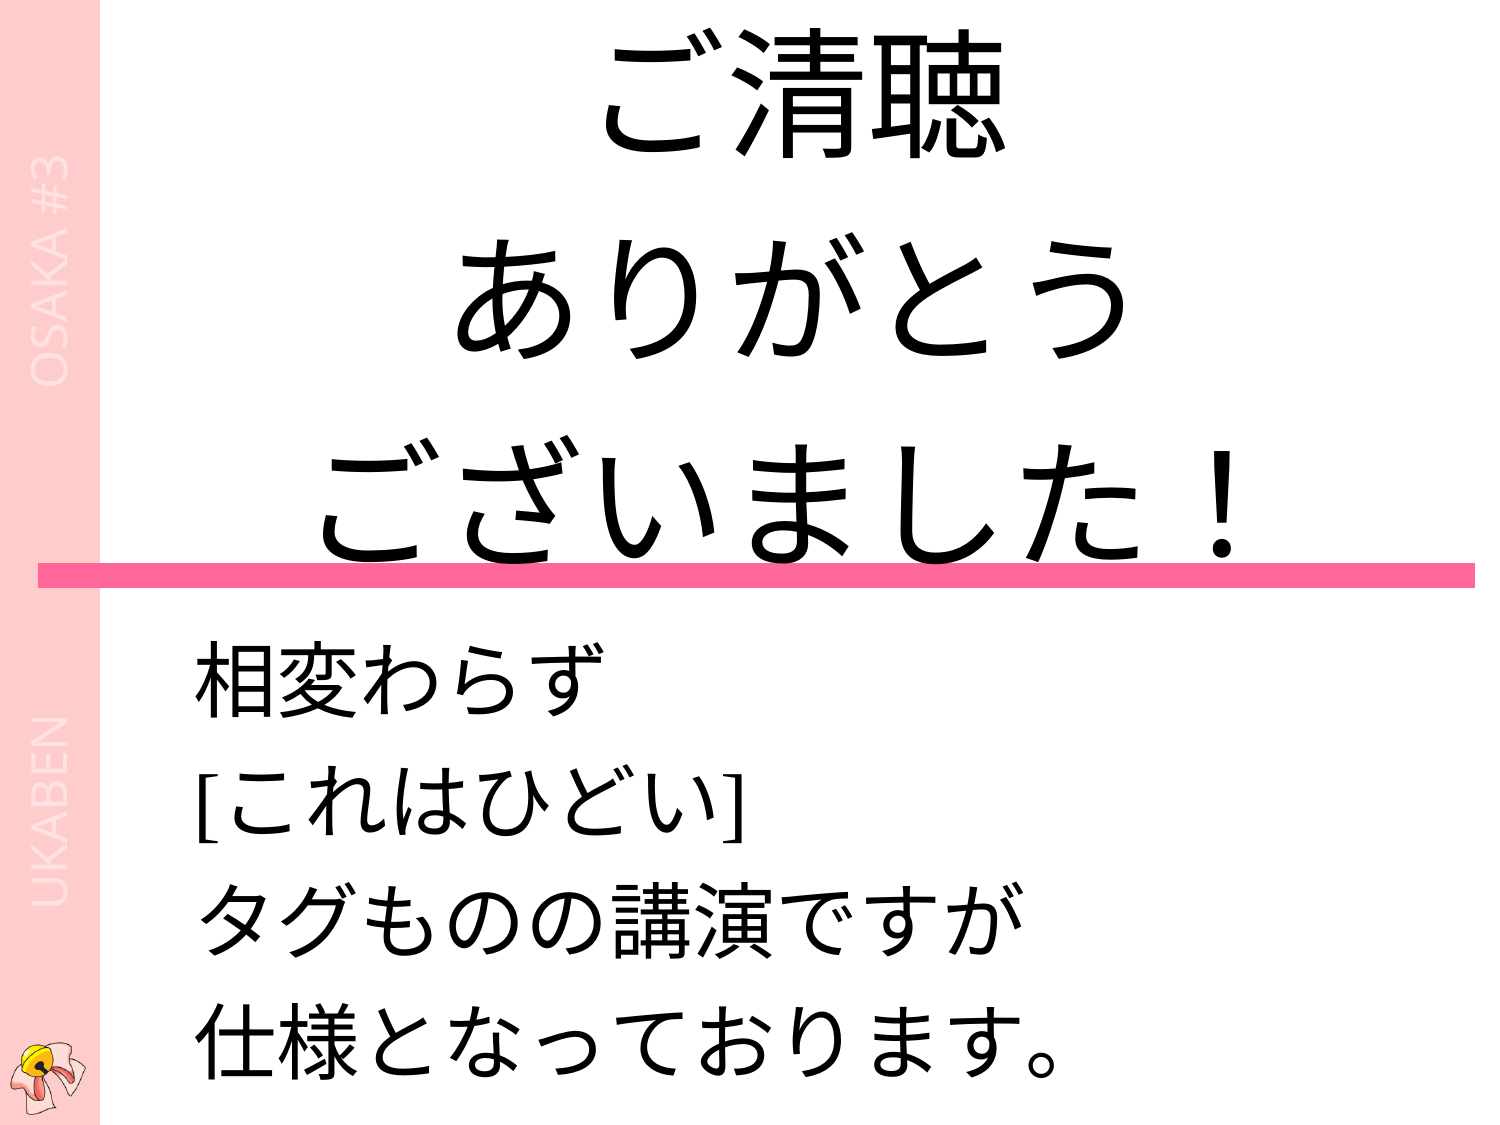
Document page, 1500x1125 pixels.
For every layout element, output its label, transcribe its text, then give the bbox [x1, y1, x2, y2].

picture [10, 1042, 86, 1115]
subtitle 相変わらず [これはひどい] タグものの講演ですが 仕様となっております。 [118, 620, 1477, 1093]
title ご清聴 ありがとう ございました！ [118, 50, 1477, 532]
